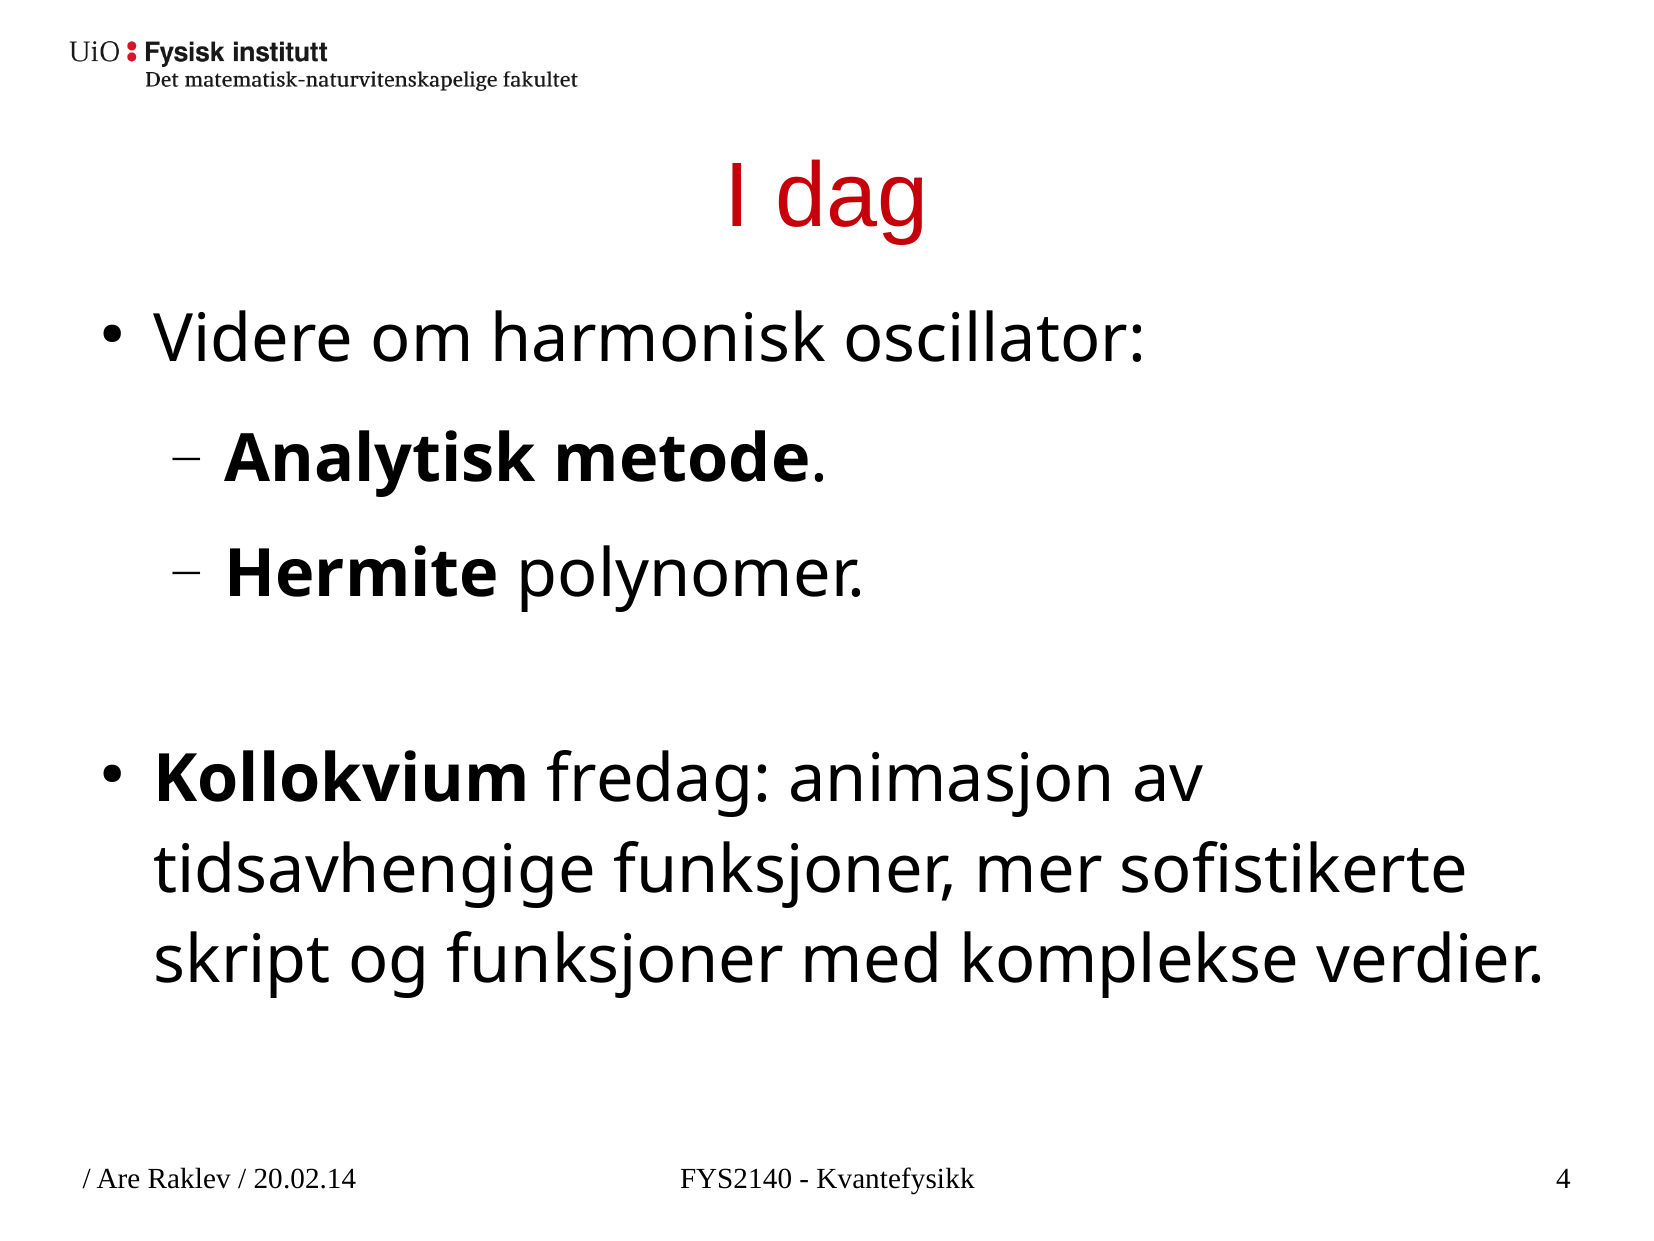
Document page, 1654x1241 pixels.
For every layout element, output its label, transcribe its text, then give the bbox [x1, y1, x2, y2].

list Videre om harmonisk oscillator: Analytisk metode. Hermite polynomer. Kollokvium fredag: animasjon av tidsavhengige funksjoner, mer sofistikerte skript og funksjoner med komplekse verdier. [82, 290, 1613, 1094]
title I dag [82, 90, 1571, 290]
picture [68, 37, 581, 93]
